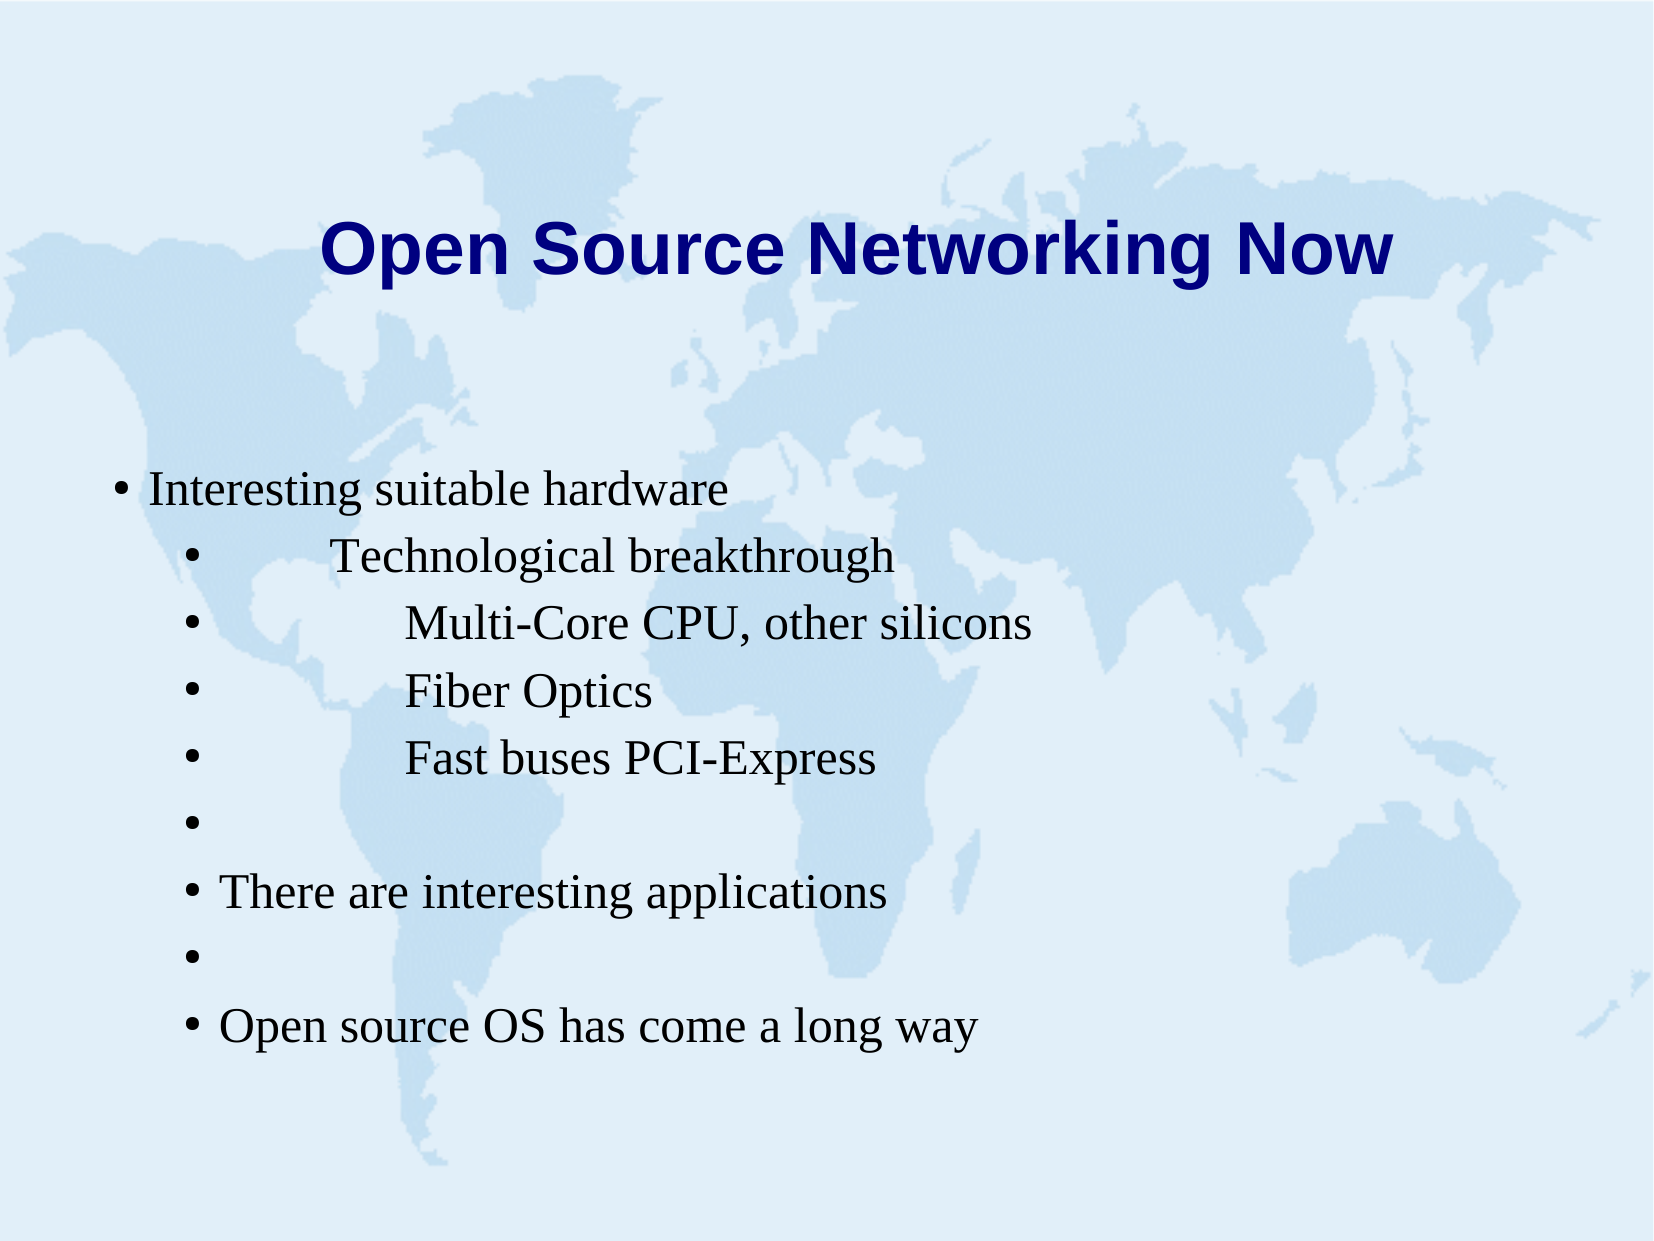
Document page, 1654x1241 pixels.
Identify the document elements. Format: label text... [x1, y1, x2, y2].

title Open Source Networking Now [121, 102, 1534, 310]
picture [0, 0, 1654, 1241]
subtitle Interesting suitable hardware Technological breakthrough Multi-Core CPU, other silicons Fiber Optics Fast buses PCI-Express There are interesting applications Open source OS has come a long way [112, 437, 1525, 1077]
